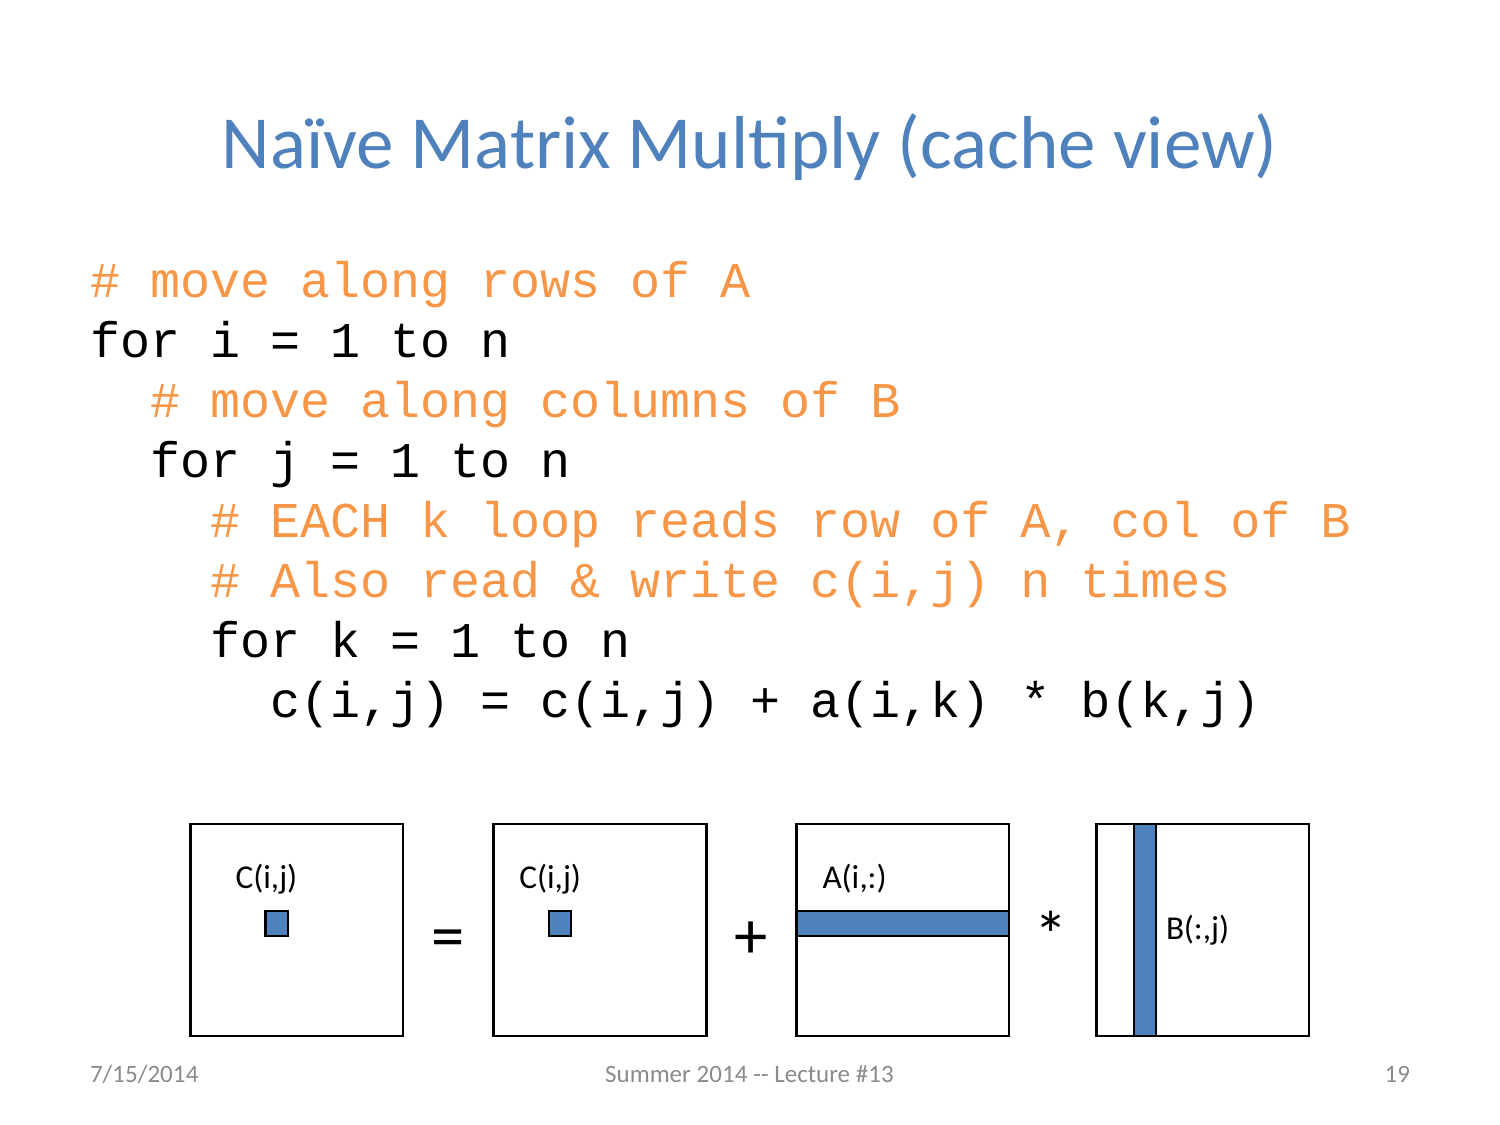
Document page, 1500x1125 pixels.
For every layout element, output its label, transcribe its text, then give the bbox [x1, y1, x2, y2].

text_box [265, 911, 288, 937]
slide_number 7/15/2014 [75, 1042, 425, 1103]
text_box [548, 911, 572, 937]
text_box * [1010, 884, 1095, 980]
text_box C(i,j) [504, 847, 625, 903]
text_box B(:,j) [1151, 898, 1272, 954]
slide_number <number> [1074, 1042, 1425, 1103]
text_box = [404, 884, 492, 980]
text_box C(i,j) [220, 847, 341, 903]
text_box + [708, 884, 795, 980]
text_box [796, 911, 1010, 937]
footer Summer 2014 -- Lecture #13 [512, 1042, 988, 1103]
title Naïve Matrix Multiply (cache view) [75, 45, 1425, 233]
text_box A(i,:) [807, 847, 928, 903]
list # move along rows of A for i = 1 to n # move along columns of B for j = 1 to n # EACH k loop reads row of A, col of B # Also read & write c(i,j) n times for k = 1 to n c(i,j) = c(i,j) + a(i,k) * b(k,j) [75, 239, 1425, 795]
text_box [1133, 823, 1157, 1037]
